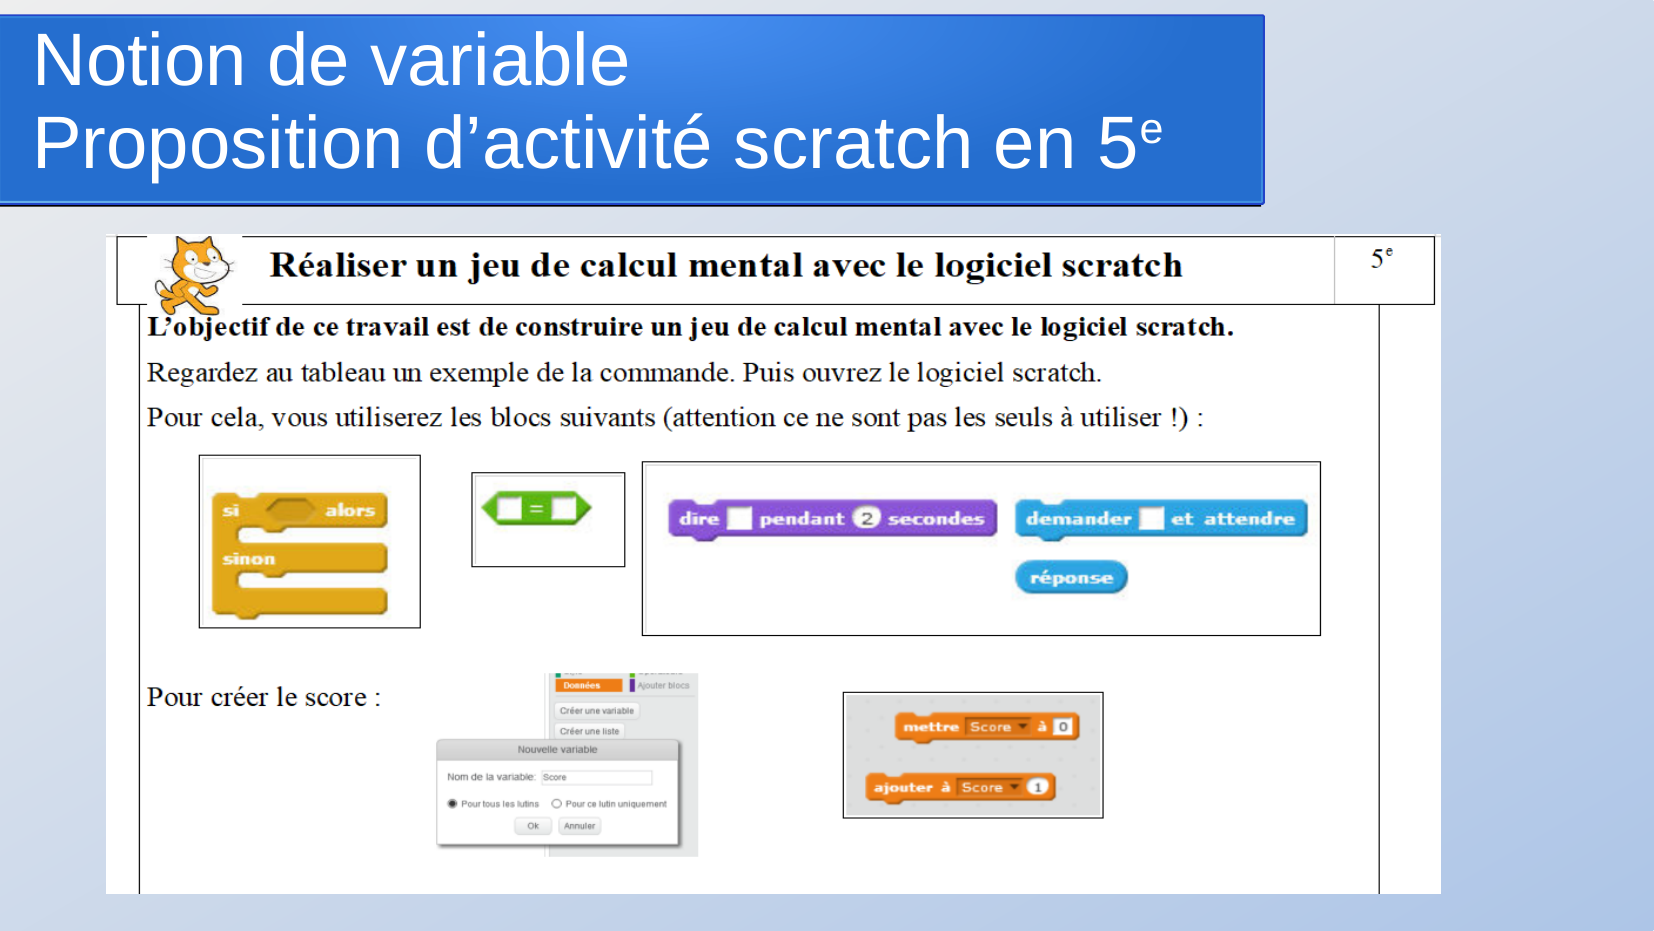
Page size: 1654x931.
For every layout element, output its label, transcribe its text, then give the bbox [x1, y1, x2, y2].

title Notion de variable Proposition d’activité scratch en 5e [32, 0, 1249, 202]
picture [106, 234, 1441, 894]
subtitle [70, 212, 1560, 875]
